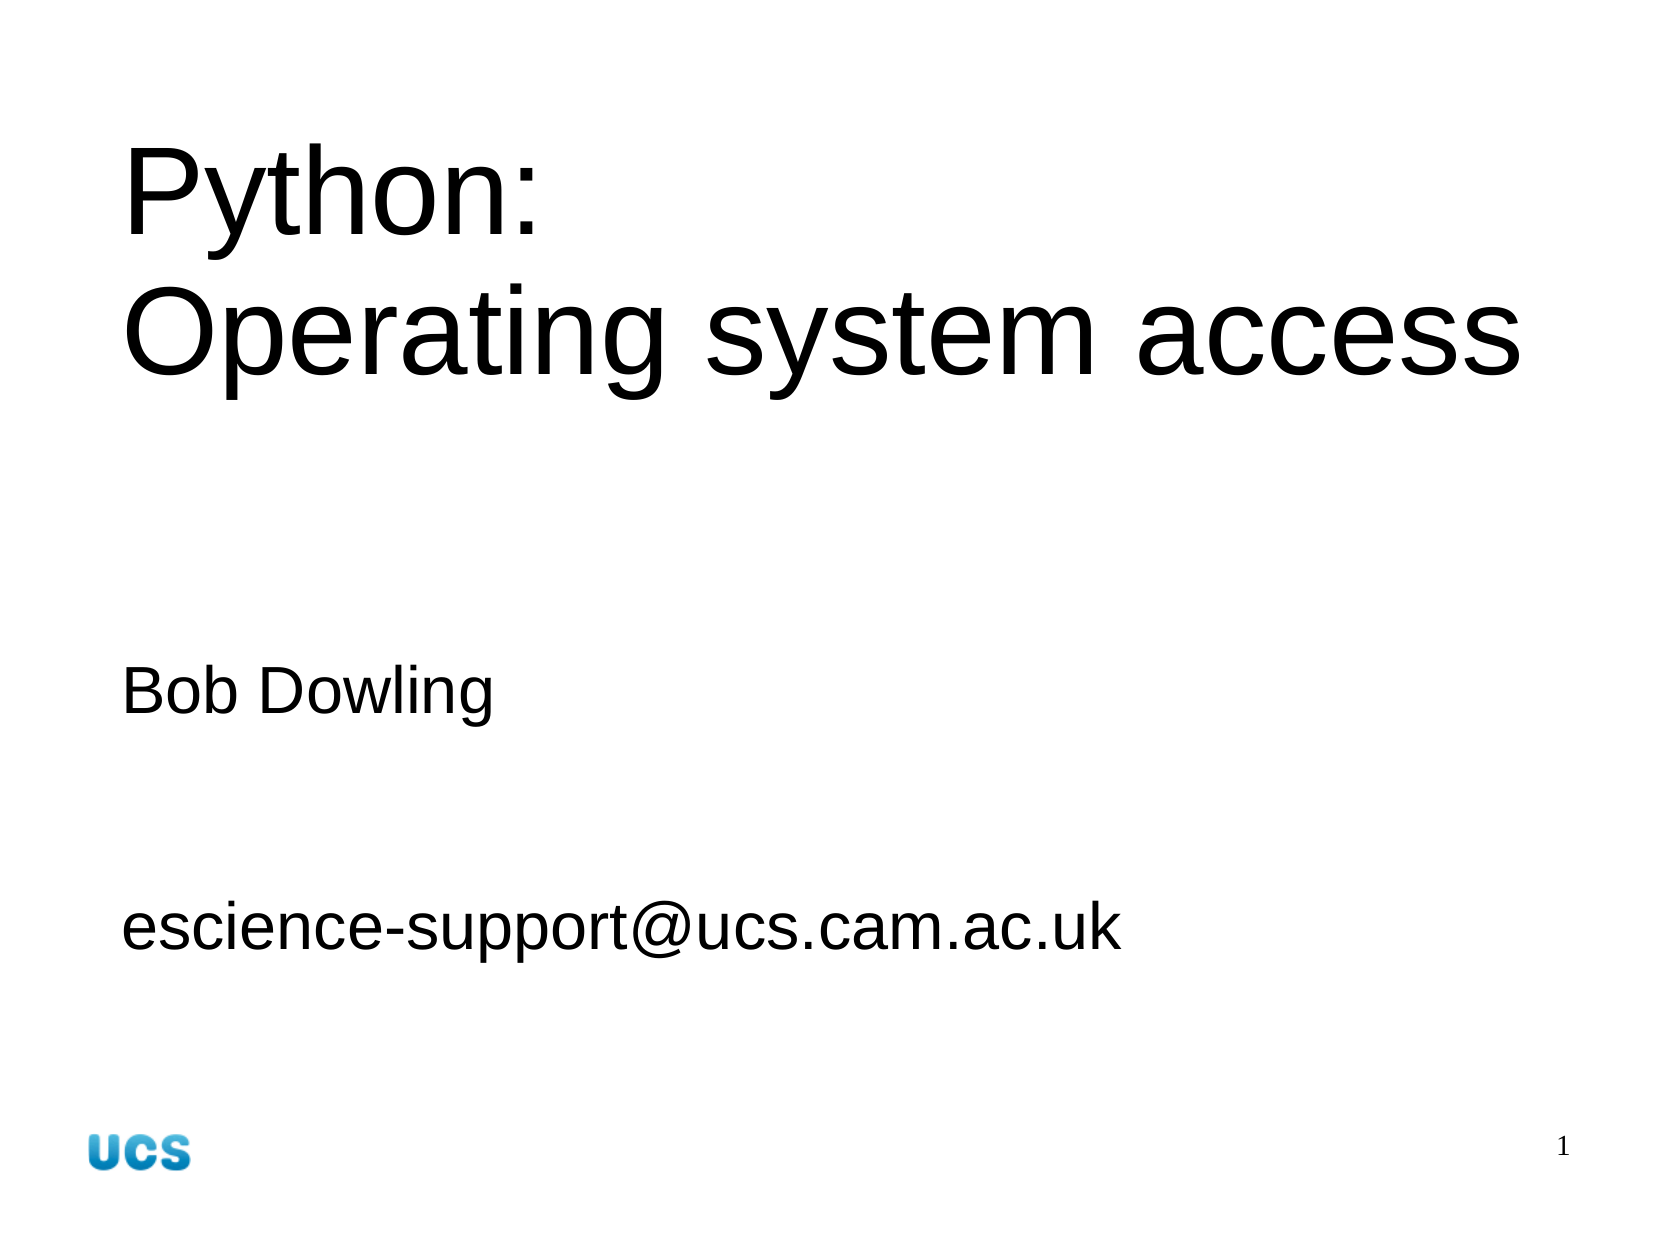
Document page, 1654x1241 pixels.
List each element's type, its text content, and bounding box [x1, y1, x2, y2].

picture [88, 1133, 191, 1172]
text_box Bob Dowling [118, 649, 500, 731]
text_box escience-support@ucs.cam.ac.uk [118, 885, 1130, 967]
text_box Python: Operating system access [118, 118, 1528, 404]
